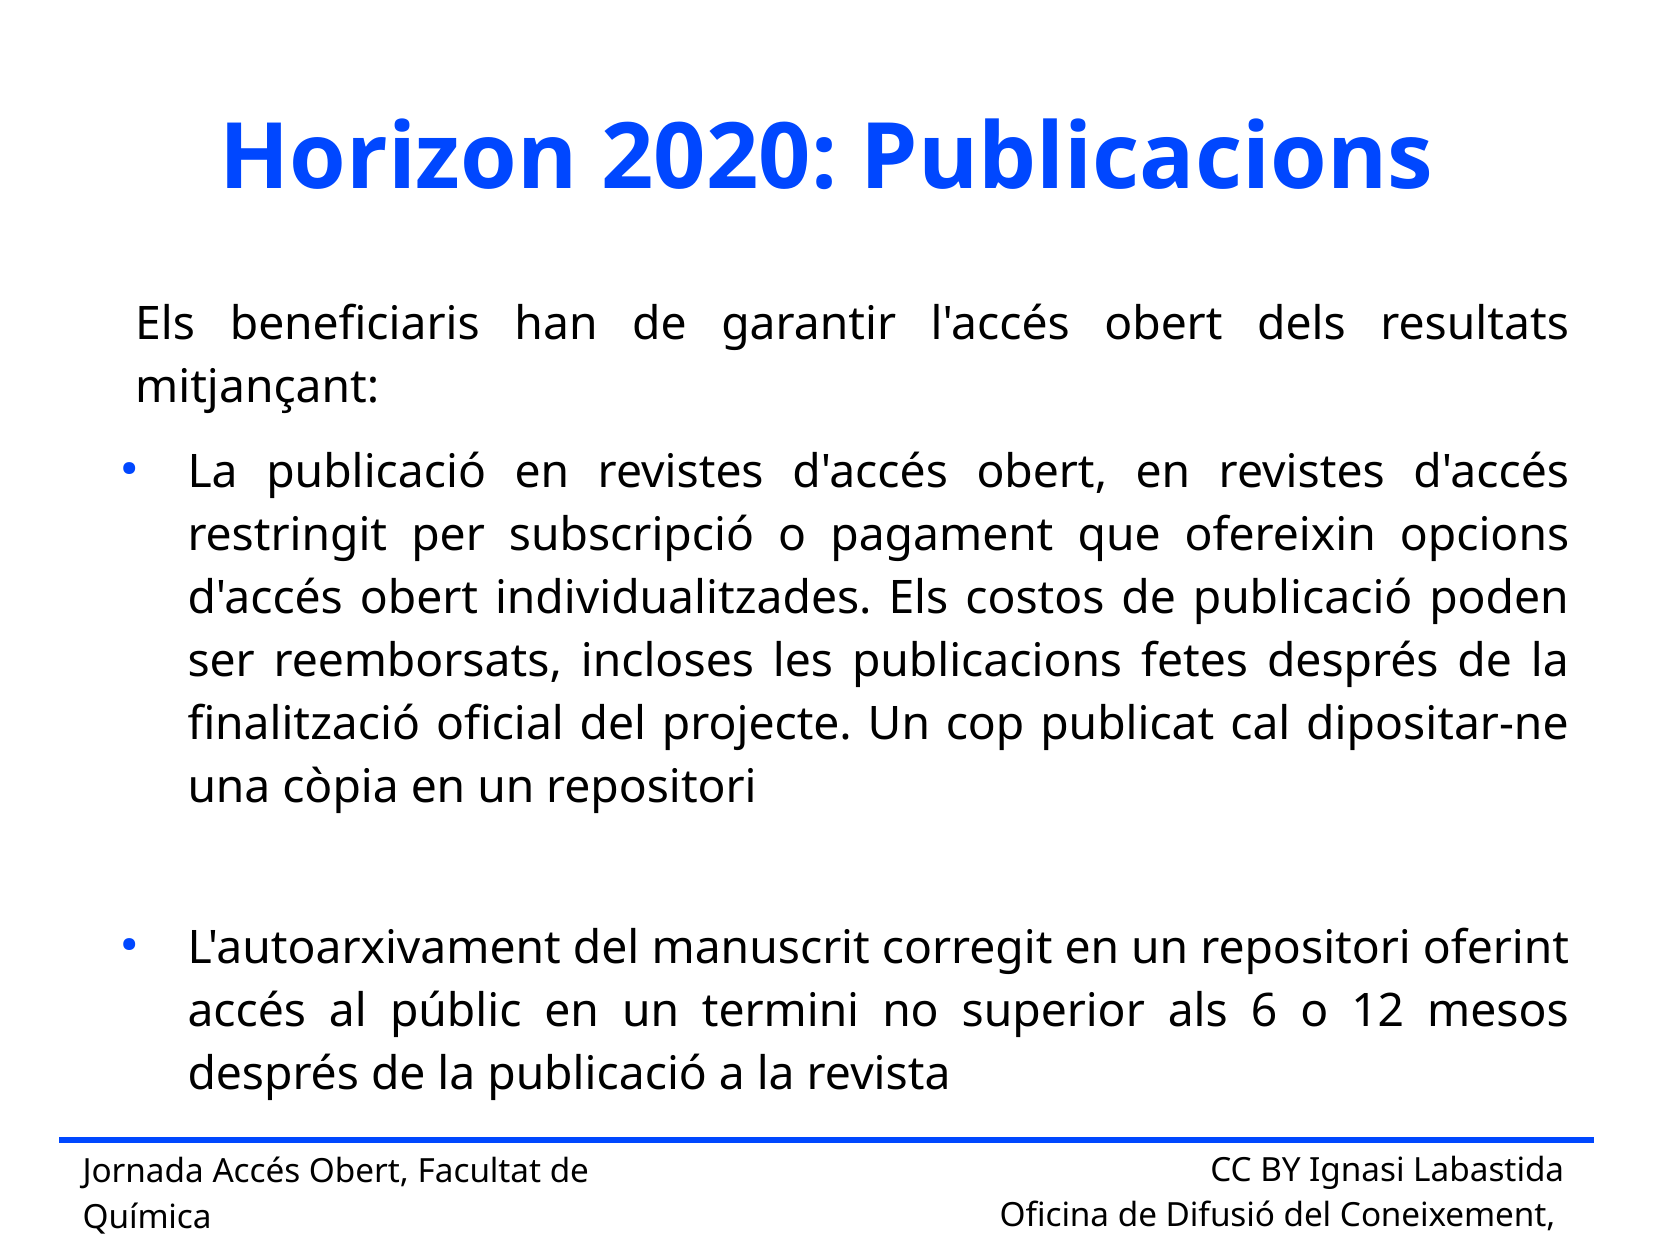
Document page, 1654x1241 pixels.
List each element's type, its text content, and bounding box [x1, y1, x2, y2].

list Els beneficiaris han de garantir l'accés obert dels resultats mitjançant: La publicació en revistes d'accés obert, en revistes d'accés restringit per subscripció o pagament que ofereixin opcions d'accés obert individualitzades. Els costos de publicació poden ser reemborsats, incloses les publicacions fetes després de la finalització oficial del projecte. Un cop publicat cal dipositar-ne una còpia en un repositori L'autoarxivament del manuscrit corregit en un repositori oferint accés al públic en un termini no superior als 6 o 12 mesos després de la publicació a la revista [82, 290, 1571, 1109]
title Horizon 2020: Publicacions [82, 49, 1571, 257]
